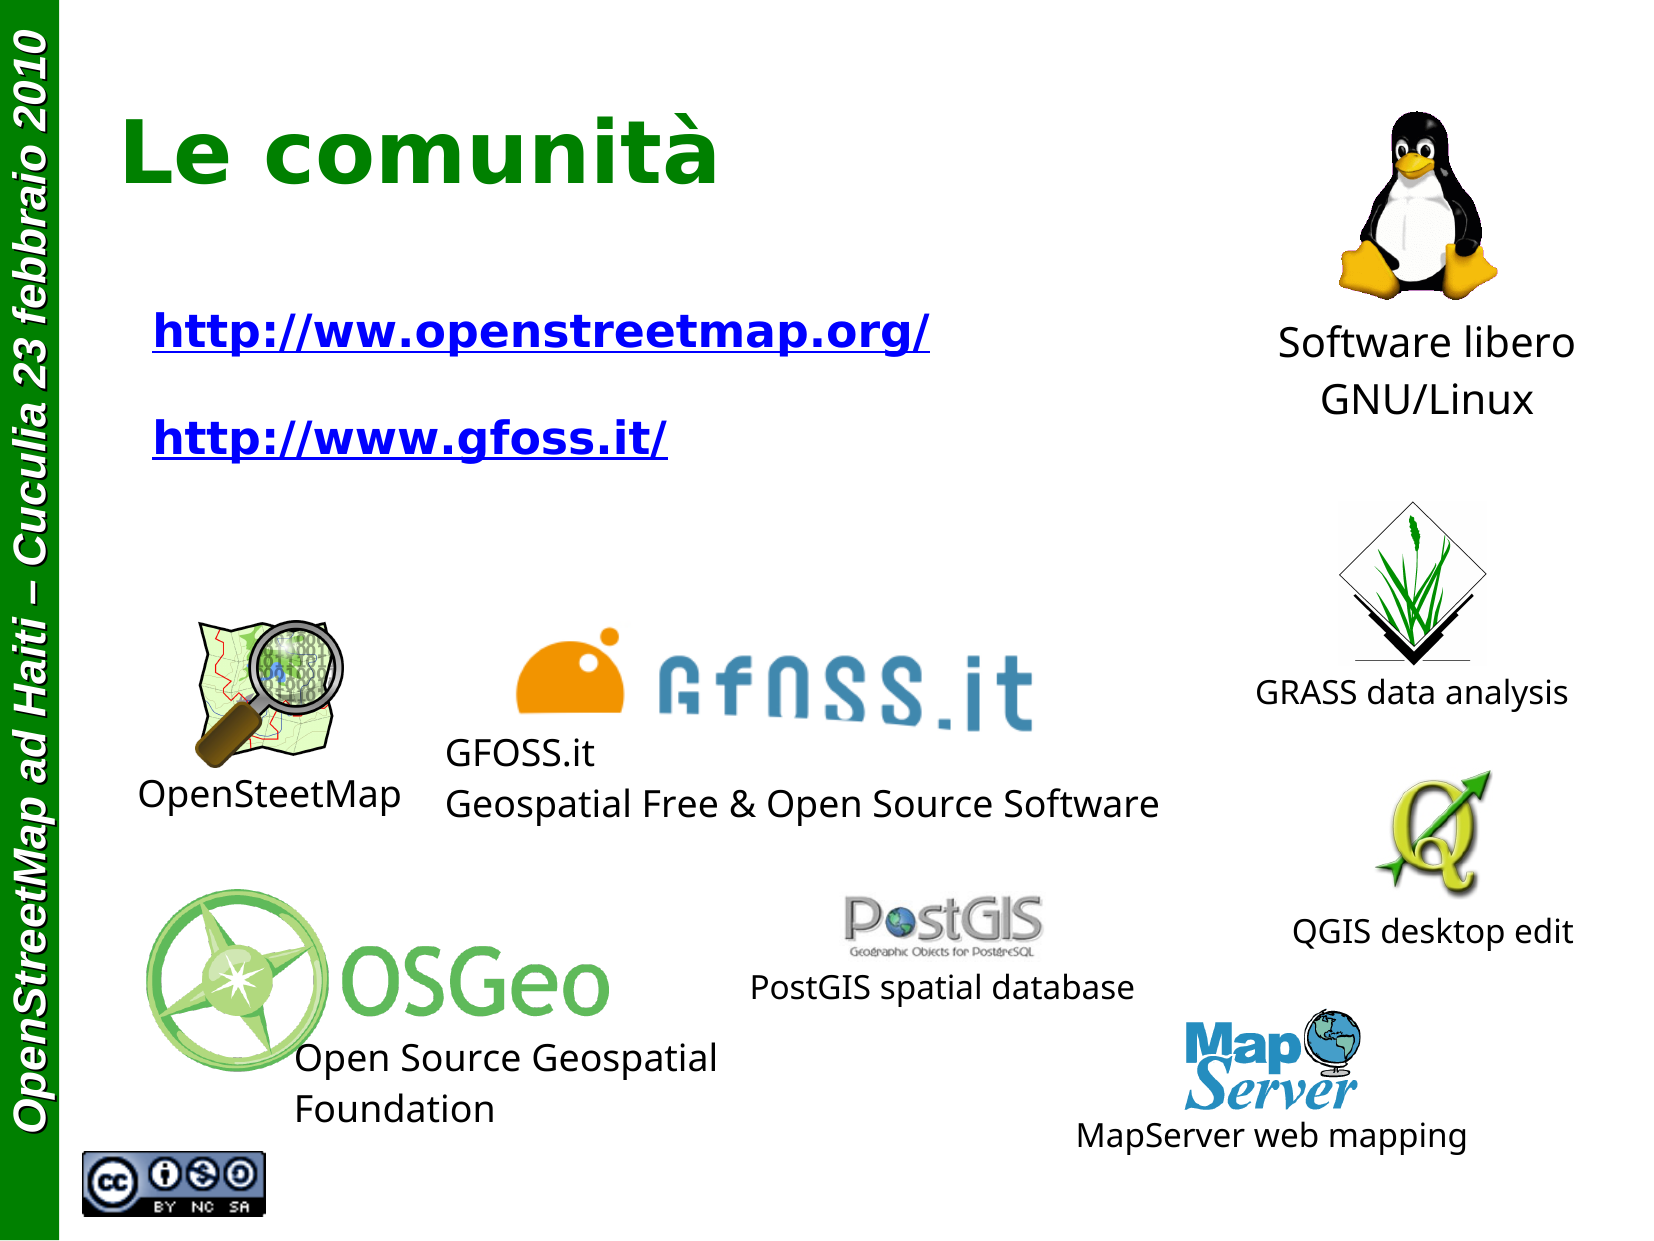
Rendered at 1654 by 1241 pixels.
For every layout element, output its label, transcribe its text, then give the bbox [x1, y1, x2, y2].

picture [195, 620, 344, 767]
list Software libero GNU/Linux [1268, 312, 1586, 410]
picture [88, 854, 680, 1118]
list GFOSS.it Geospatial Free & Open Source Software [444, 726, 1214, 857]
list GRASS data analysis [1240, 668, 1585, 708]
picture [509, 620, 1042, 726]
picture [1323, 88, 1531, 312]
picture [1183, 1005, 1361, 1111]
text_box http://ww.openstreetmap.org/ http://www.gfoss.it/ [137, 297, 945, 473]
picture [1338, 501, 1487, 666]
list PostGIS spatial database [736, 963, 1150, 1003]
picture [1373, 767, 1493, 901]
list Open Source Geospatial Foundation [293, 1031, 748, 1119]
title Le comunità [118, 56, 1365, 249]
picture [839, 891, 1046, 962]
list OpenSteetMap [130, 767, 409, 812]
list QGIS desktop edit [1283, 907, 1583, 947]
list MapServer web mapping [1064, 1111, 1480, 1151]
picture [82, 1151, 266, 1217]
